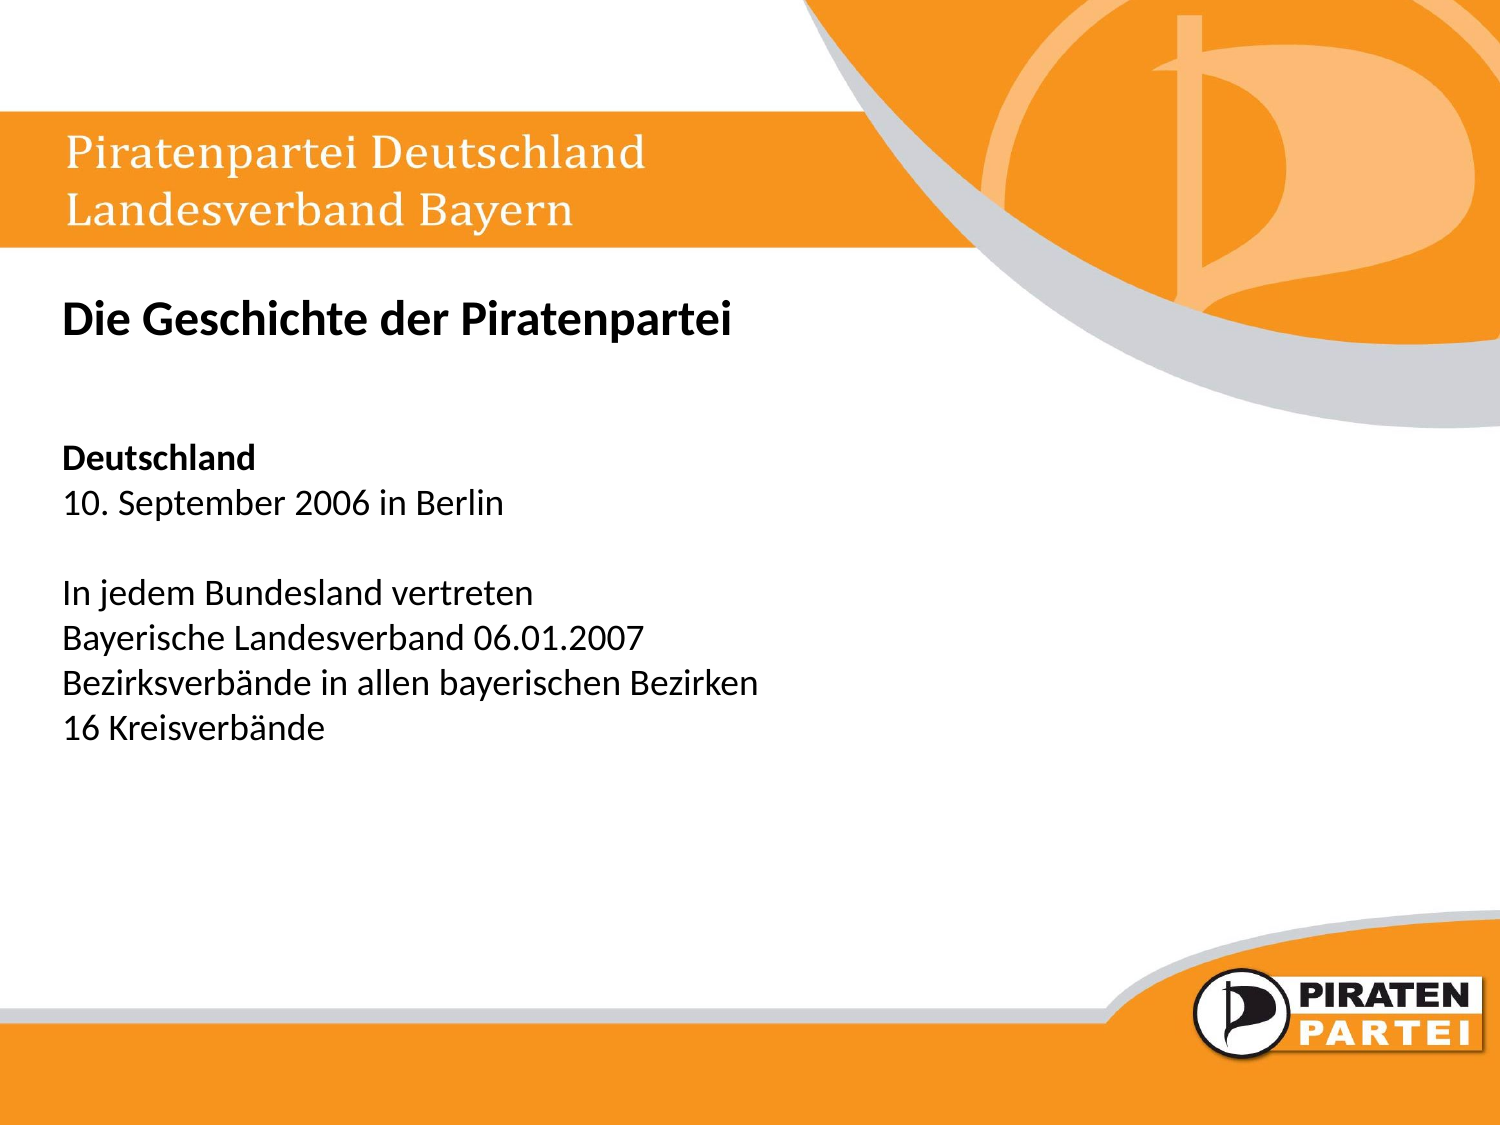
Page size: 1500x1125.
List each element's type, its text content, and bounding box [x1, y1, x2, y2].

picture [0, 0, 1500, 1125]
text_box Die Geschichte der Piratenpartei [47, 277, 748, 353]
text_box Deutschland 10. September 2006 in Berlin In jedem Bundesland vertreten Bayerische Landesverband 06.01.2007 Bezirksverbände in allen bayerischen Bezirken 16 Kreisverbände [47, 425, 1106, 755]
